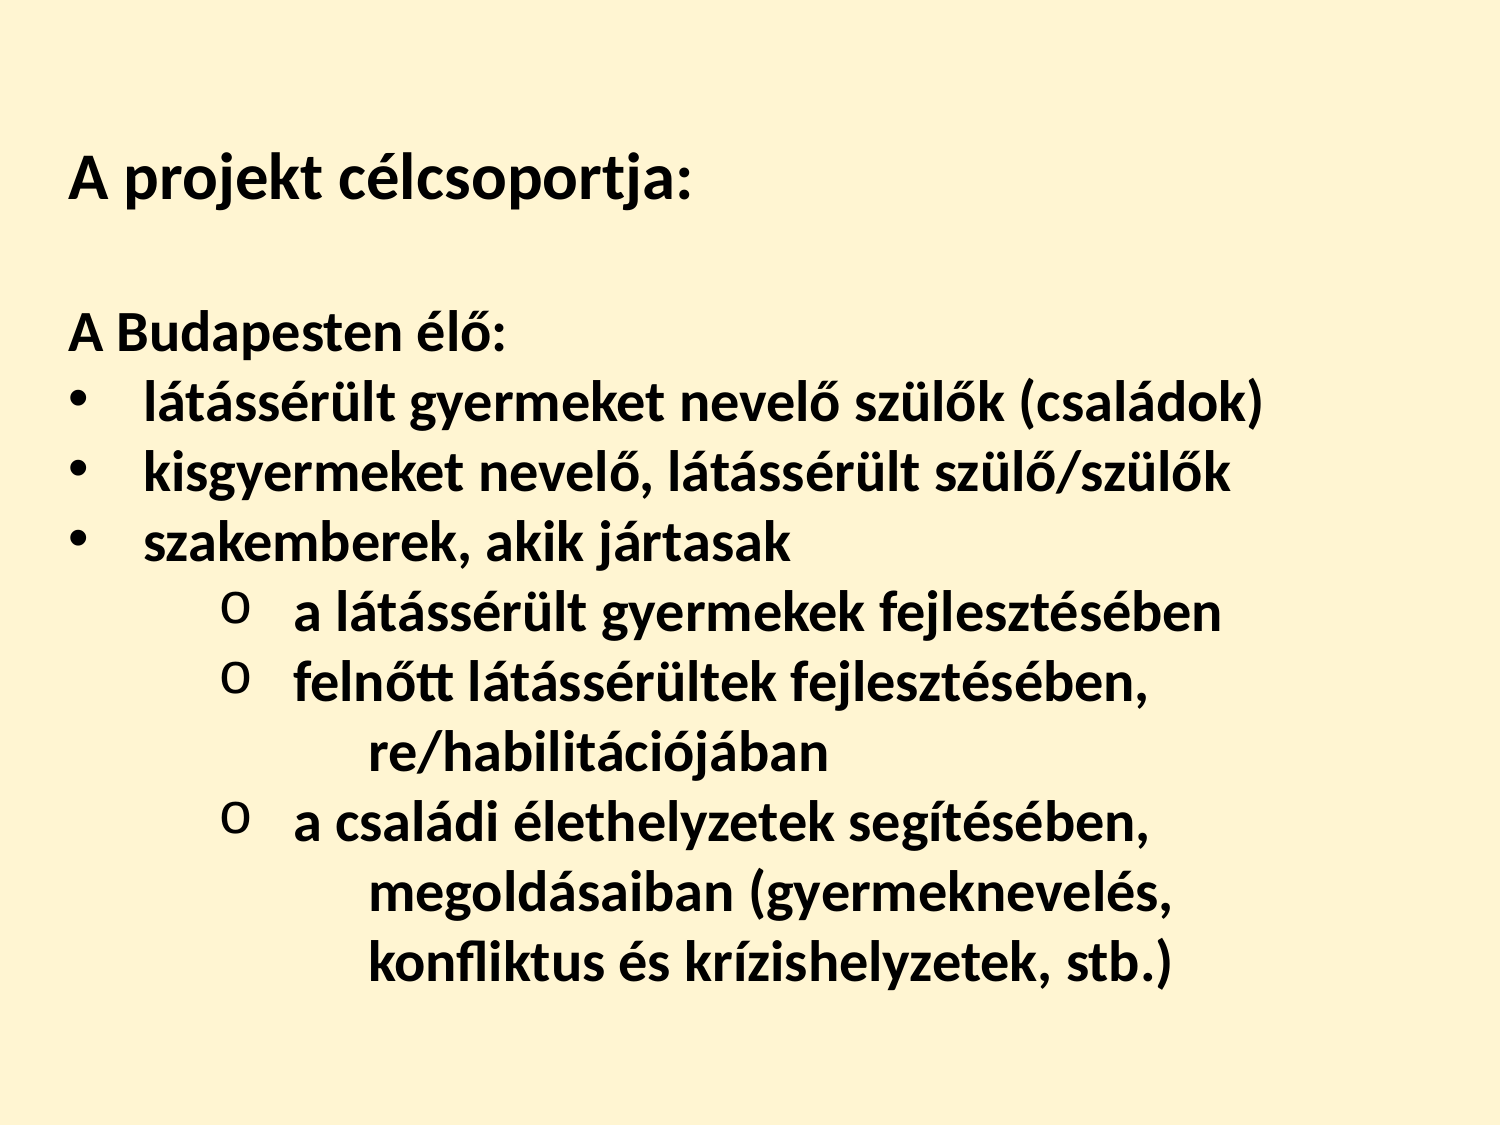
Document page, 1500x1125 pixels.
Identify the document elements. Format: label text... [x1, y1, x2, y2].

text_box A projekt célcsoportja: A Budapesten élő: látássérült gyermeket nevelő szülők (családok) kisgyermeket nevelő, látássérült szülő/szülők szakemberek, akik jártasak a látássérült gyermekek fejlesztésében felnőtt látássérültek fejlesztésében, re/habilitációjában a családi élethelyzetek segítésében, megoldásaiban (gyermeknevelés, konfliktus és krízishelyzetek, stb.) [53, 125, 1376, 1000]
